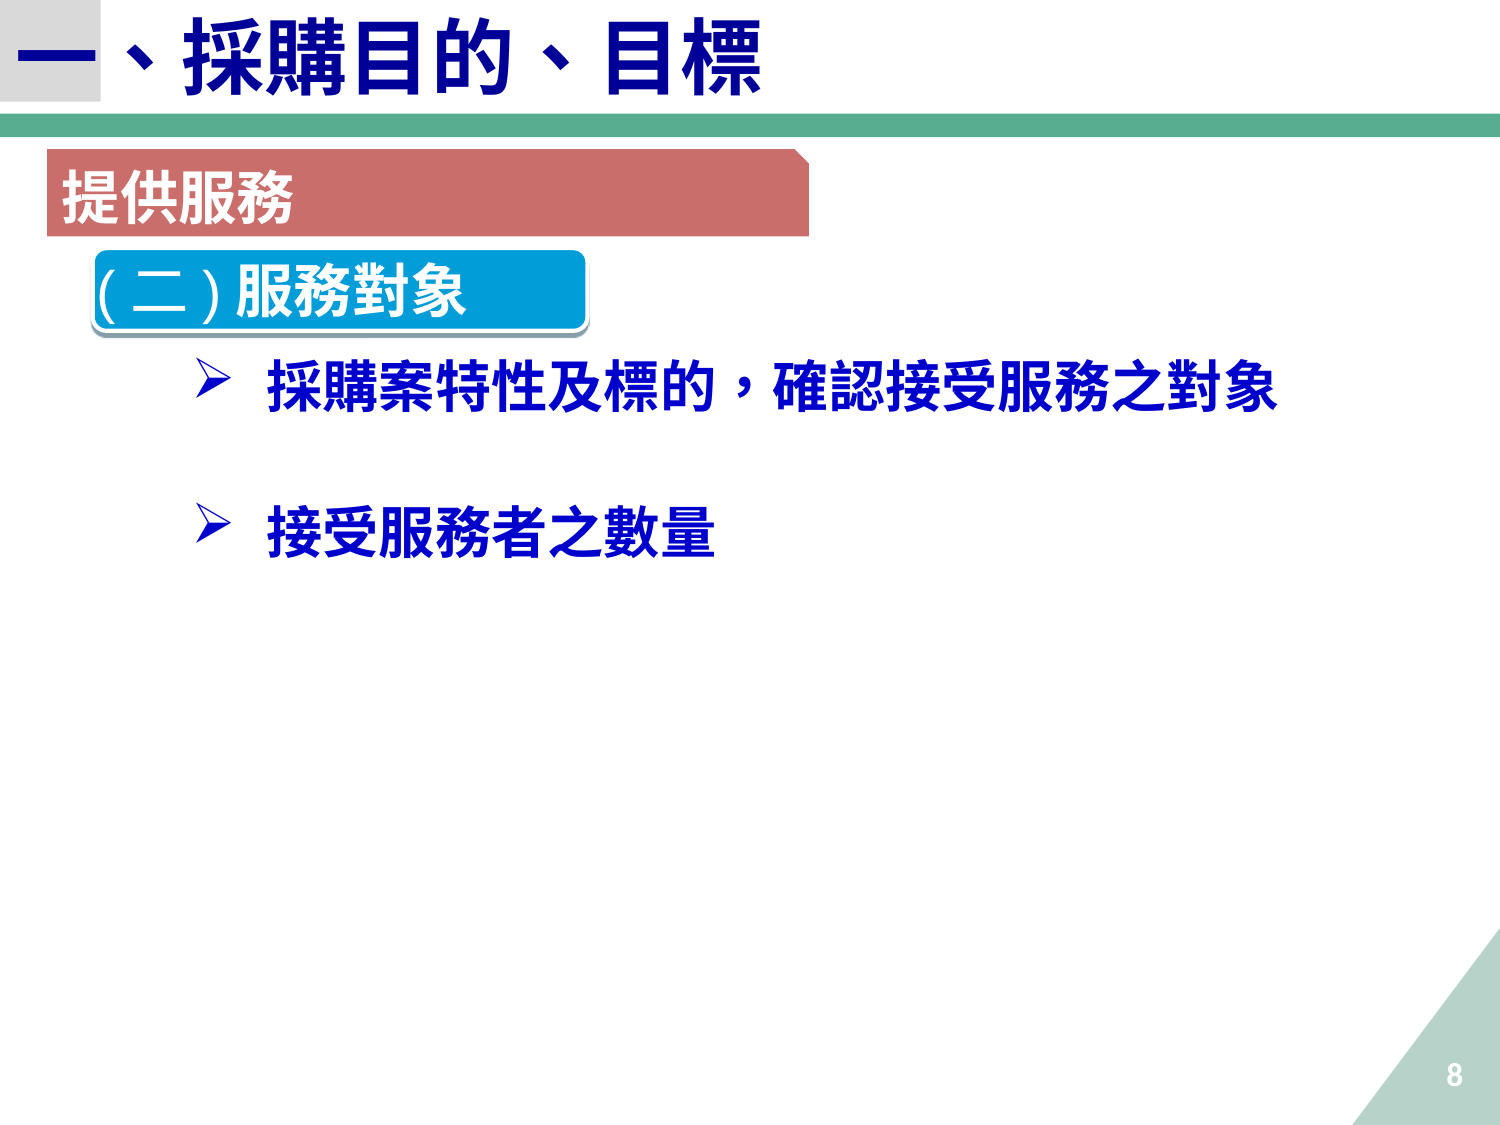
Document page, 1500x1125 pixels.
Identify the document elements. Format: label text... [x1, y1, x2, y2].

slide_number <編號> [1128, 1042, 1478, 1103]
text_box [0, 113, 1500, 138]
text_box 採購案特性及標的，確認接受服務之對象 接受服務者之數量 [0, 265, 1376, 791]
text_box [1352, 927, 1500, 1125]
text_box 提供服務 [47, 149, 809, 237]
text_box (二)服務對象 [92, 248, 588, 331]
text_box 一、採購目的、目標 [0, 0, 1465, 113]
